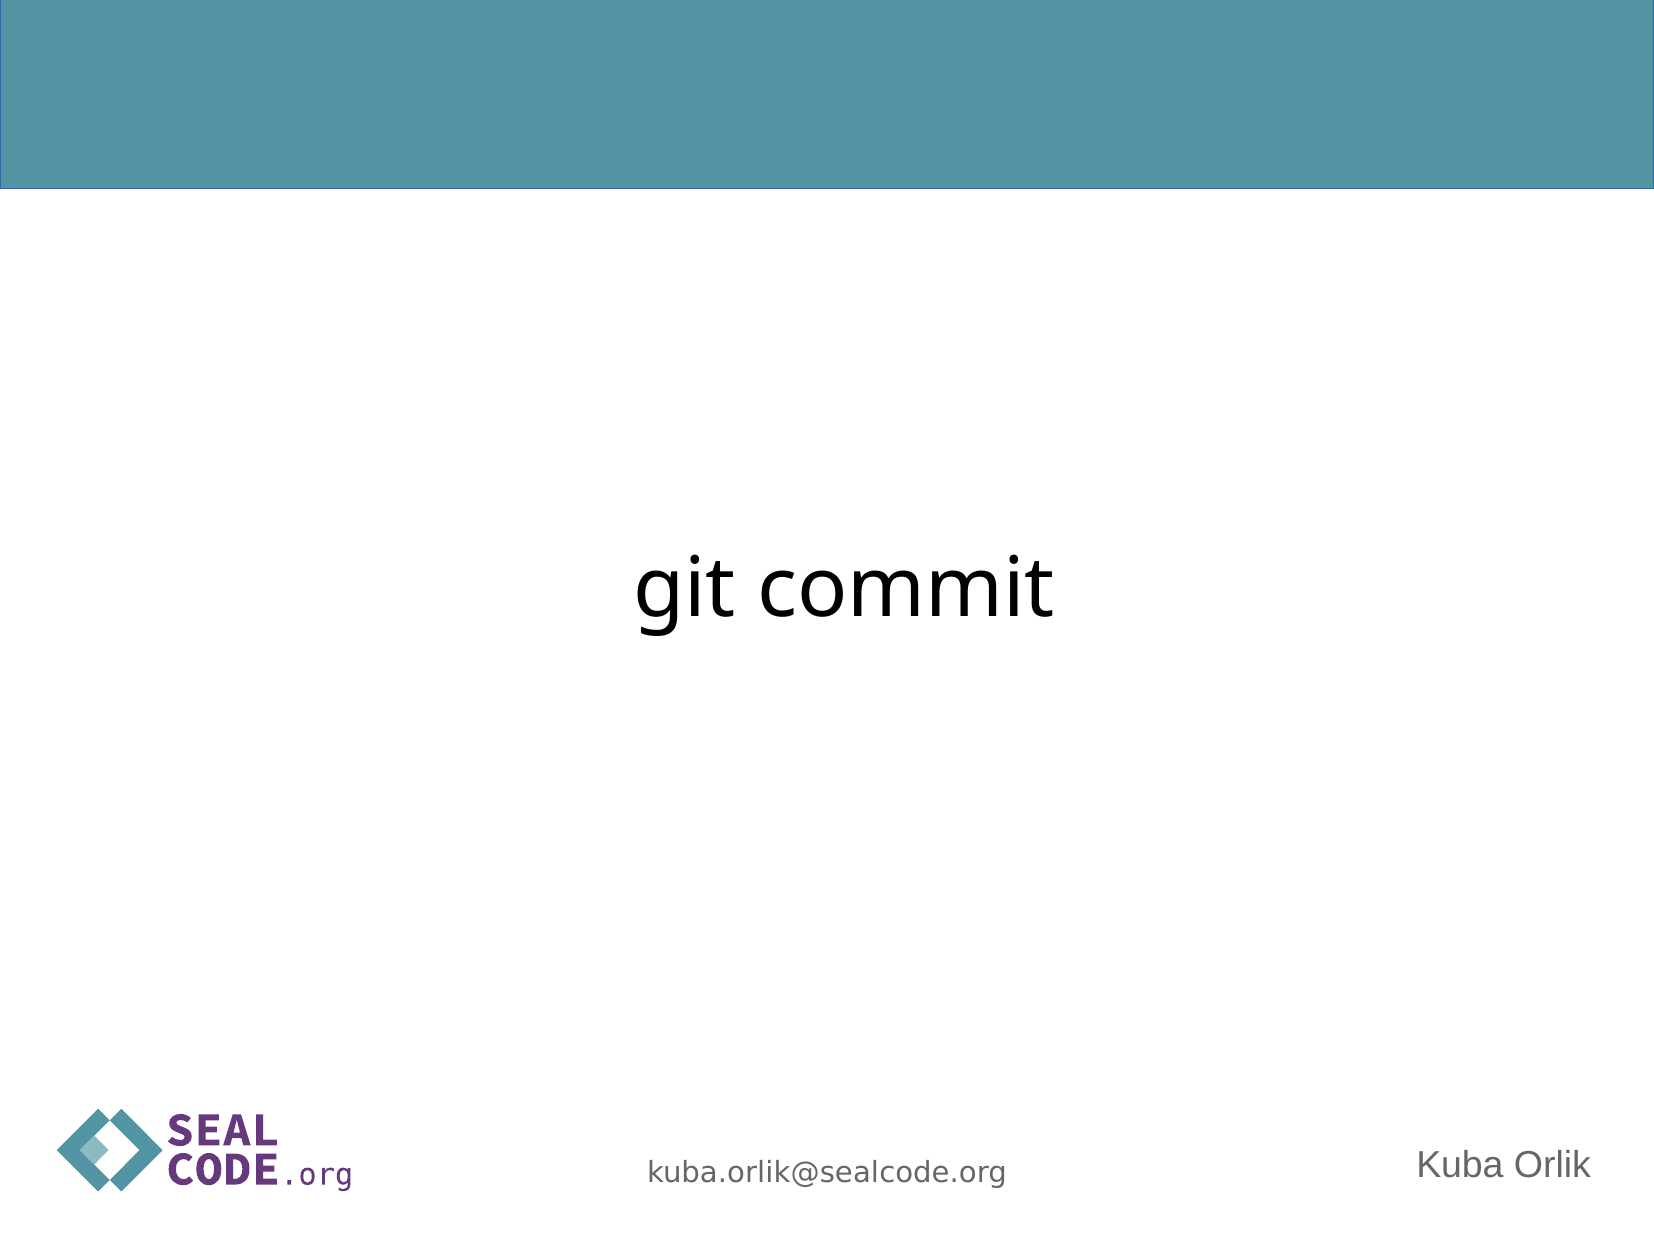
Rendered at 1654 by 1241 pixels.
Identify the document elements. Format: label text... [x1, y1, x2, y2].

text_box git commit [100, 519, 1553, 1052]
